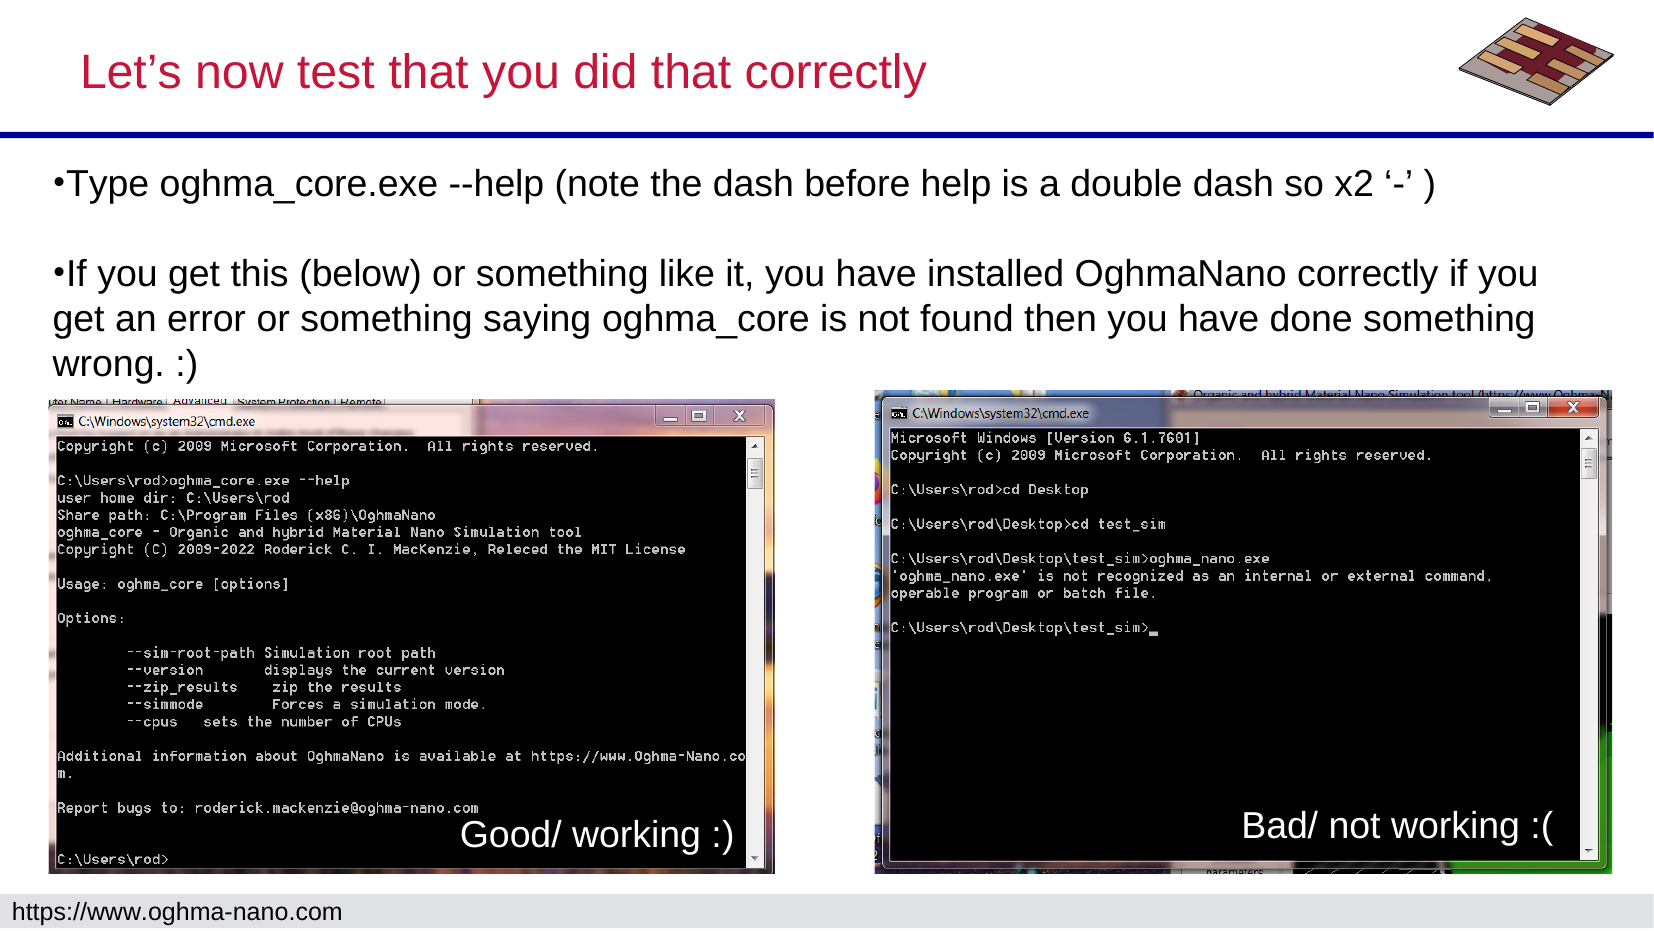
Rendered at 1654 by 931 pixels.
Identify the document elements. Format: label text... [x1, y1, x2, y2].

text_box Bad/ not working :( [1226, 793, 1654, 931]
picture [874, 390, 1613, 874]
picture [48, 399, 775, 874]
title Let’s now test that you did that correctly [65, 28, 1430, 116]
text_box Type oghma_core.exe --help (note the dash before help is a double dash so x2 ‘-’ ) If you get this (below) or something like it, you have installed OghmaNano correctly if you get an error or something saying oghma_core is not found then you have done something wrong. :) [38, 151, 1613, 931]
text_box Good/ working :) [445, 802, 775, 931]
